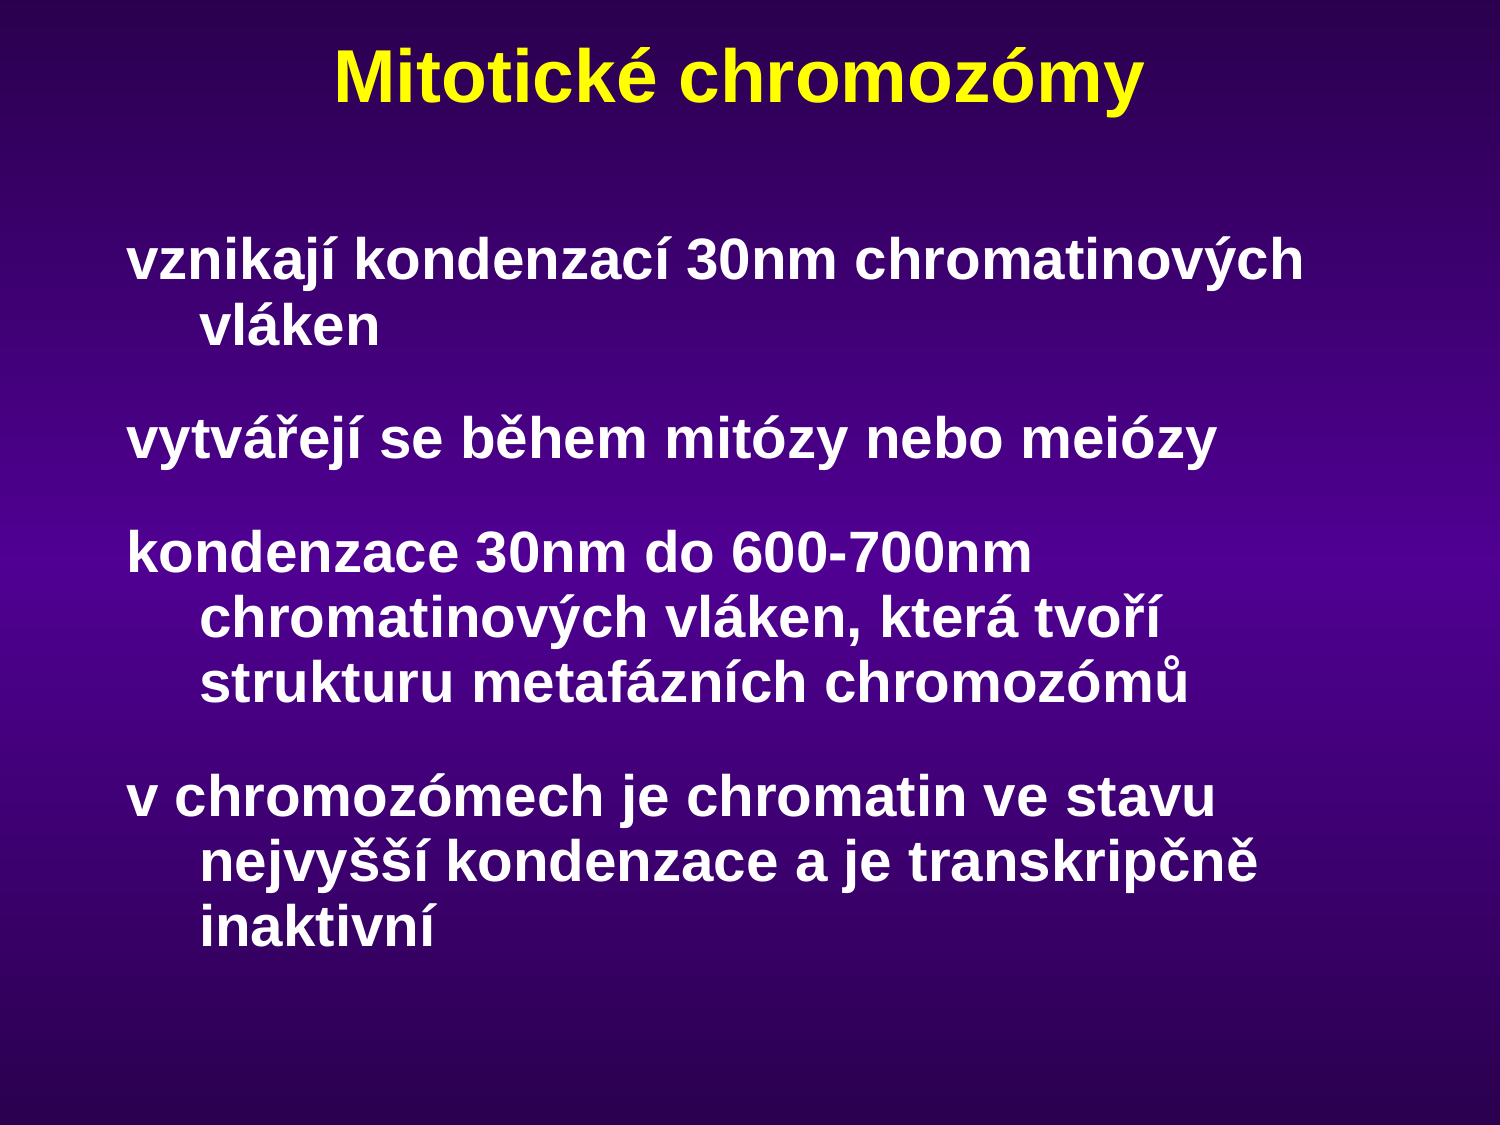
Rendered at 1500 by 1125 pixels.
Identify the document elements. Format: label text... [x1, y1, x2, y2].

list vznikají kondenzací 30nm chromatinových vláken vytvářejí se během mitózy nebo meiózy kondenzace 30nm do 600-700nm chromatinových vláken, která tvoří strukturu metafázních chromozómů v chromozómech je chromatin ve stavu nejvyšší kondenzace a je transkripčně inaktivní [111, 219, 1329, 1035]
title Mitotické chromozómy [112, 15, 1388, 138]
